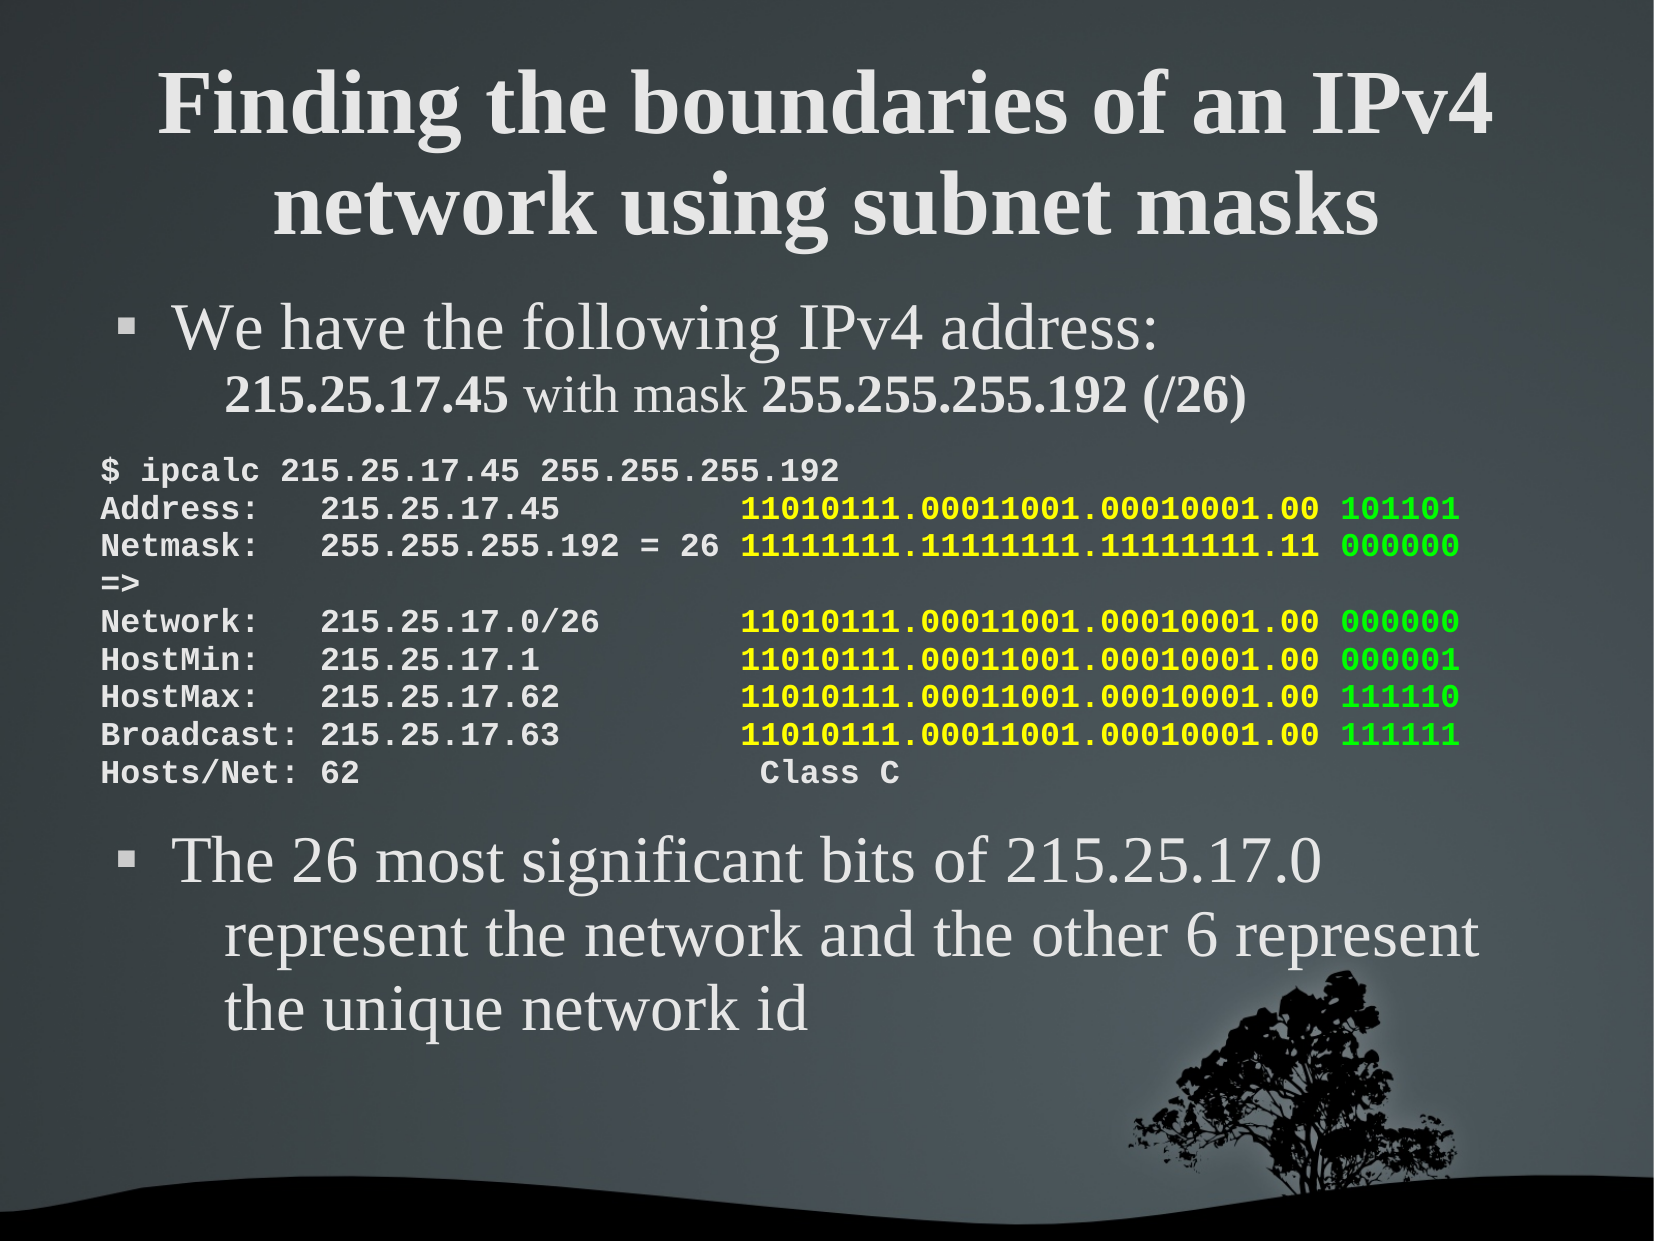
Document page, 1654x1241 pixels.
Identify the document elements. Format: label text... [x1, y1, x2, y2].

picture [0, 0, 1654, 1241]
title Finding the boundaries of an IPv4 network using subnet masks [82, 33, 1571, 273]
list We have the following IPv4 address: 215.25.17.45 with mask 255.255.255.192 (/26) $ ipcalc 215.25.17.45 255.255.255.192 Address: 215.25.17.45 11010111.00011001.00010001.00 101101 Netmask: 255.255.255.192 = 26 11111111.11111111.11111111.11 000000 => Network: 215.25.17.0/26 11010111.00011001.00010001.00 000000 HostMin: 215.25.17.1 11010111.00011001.00010001.00 000001 HostMax: 215.25.17.62 11010111.00011001.00010001.00 111110 Broadcast: 215.25.17.63 11010111.00011001.00010001.00 111111 Hosts/Net: 62 Class C The 26 most significant bits of 215.25.17.0 represent the network and the other 6 represent the unique network id [82, 290, 1571, 1109]
